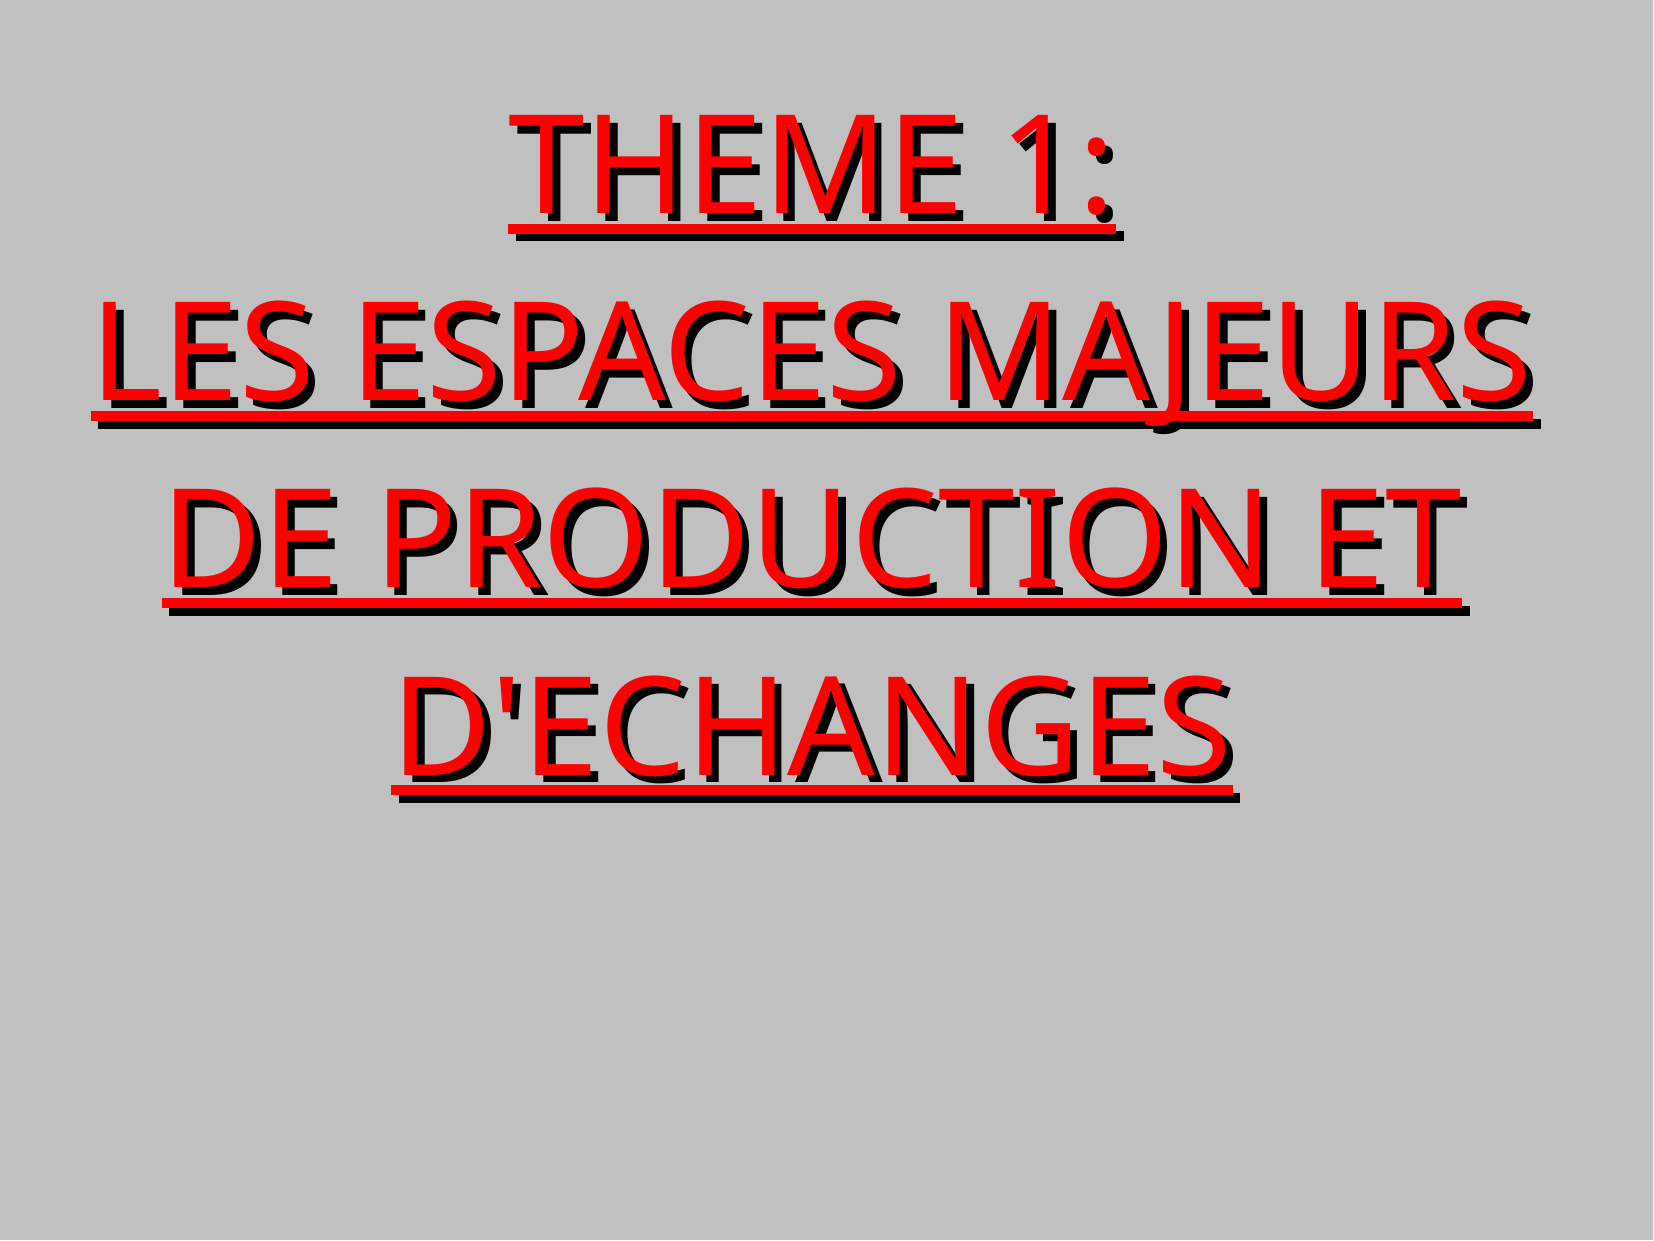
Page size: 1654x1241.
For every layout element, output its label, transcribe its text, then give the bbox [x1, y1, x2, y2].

text_box THEME 1: LES ESPACES MAJEURS DE PRODUCTION ET D'ECHANGES [59, 59, 1565, 1043]
